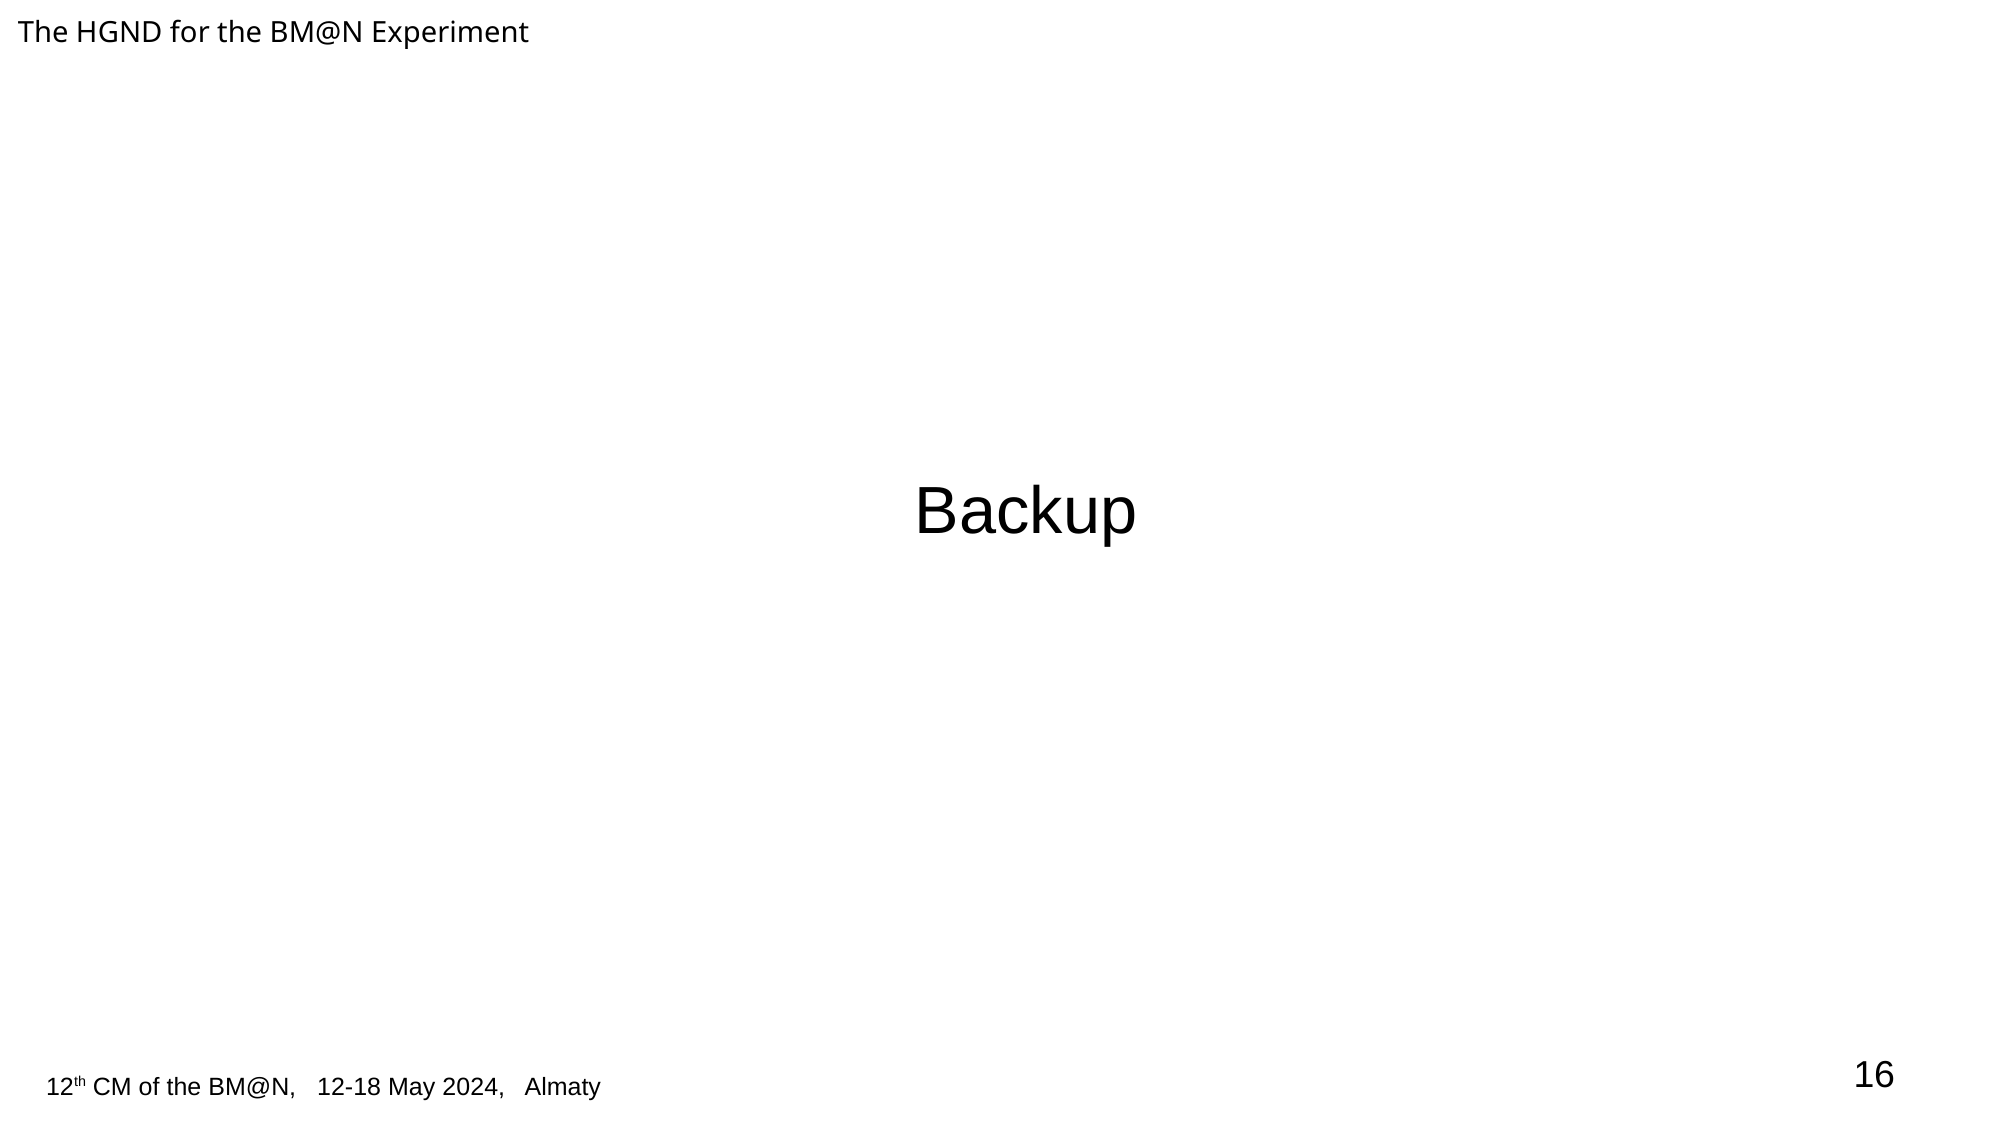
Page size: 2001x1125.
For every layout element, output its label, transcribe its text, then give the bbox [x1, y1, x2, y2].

text_box Backup [900, 465, 1153, 555]
text_box The HGND for the BM@N Experiment [3, 4, 560, 60]
text_box <номер> [1847, 1046, 2001, 1116]
text_box 12th CM of the BM@N, 12-18 May 2024, Almaty [31, 1065, 629, 1111]
